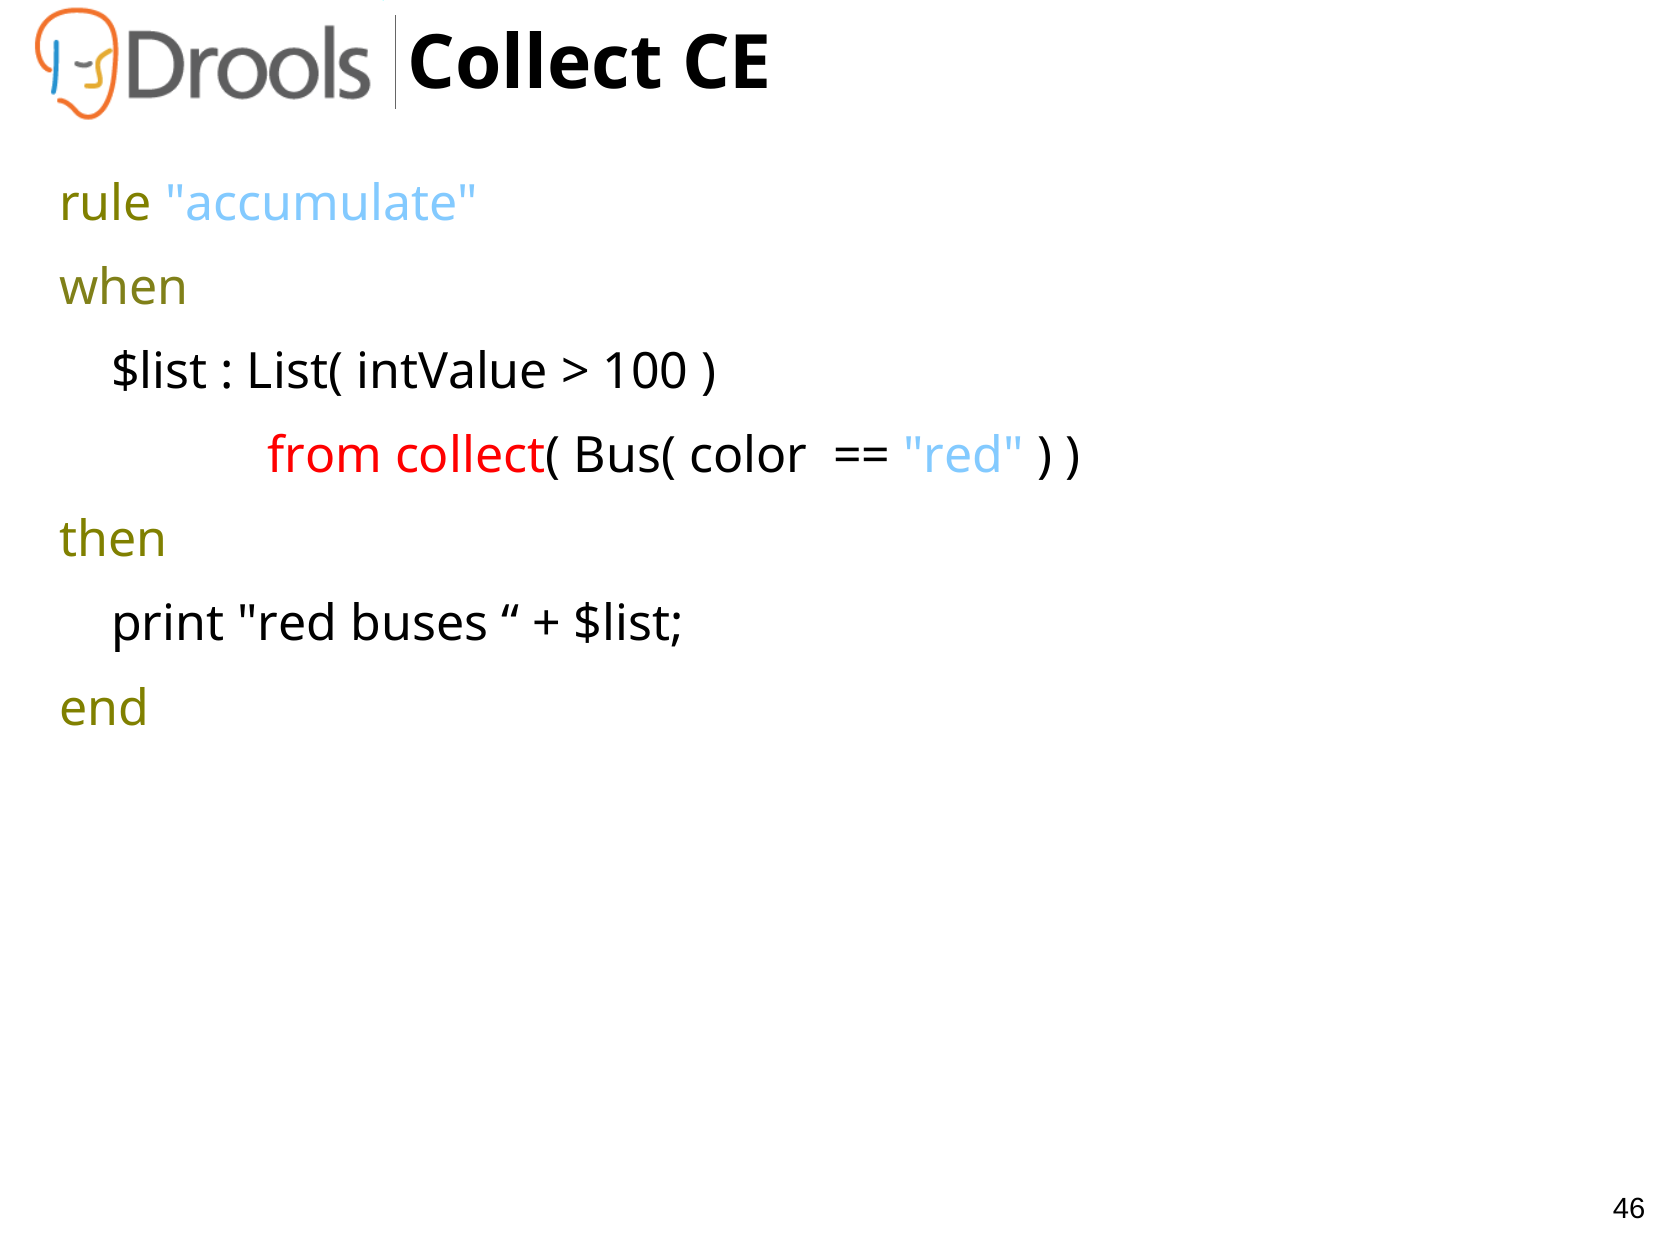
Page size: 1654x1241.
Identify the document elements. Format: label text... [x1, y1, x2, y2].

list rule "accumulate" when $list : List( intValue > 100 ) from collect( Bus( color == "red" ) ) then print "red buses “ + $list; end [59, 166, 1517, 934]
title Collect CE [407, 6, 1618, 113]
picture [29, 0, 384, 126]
